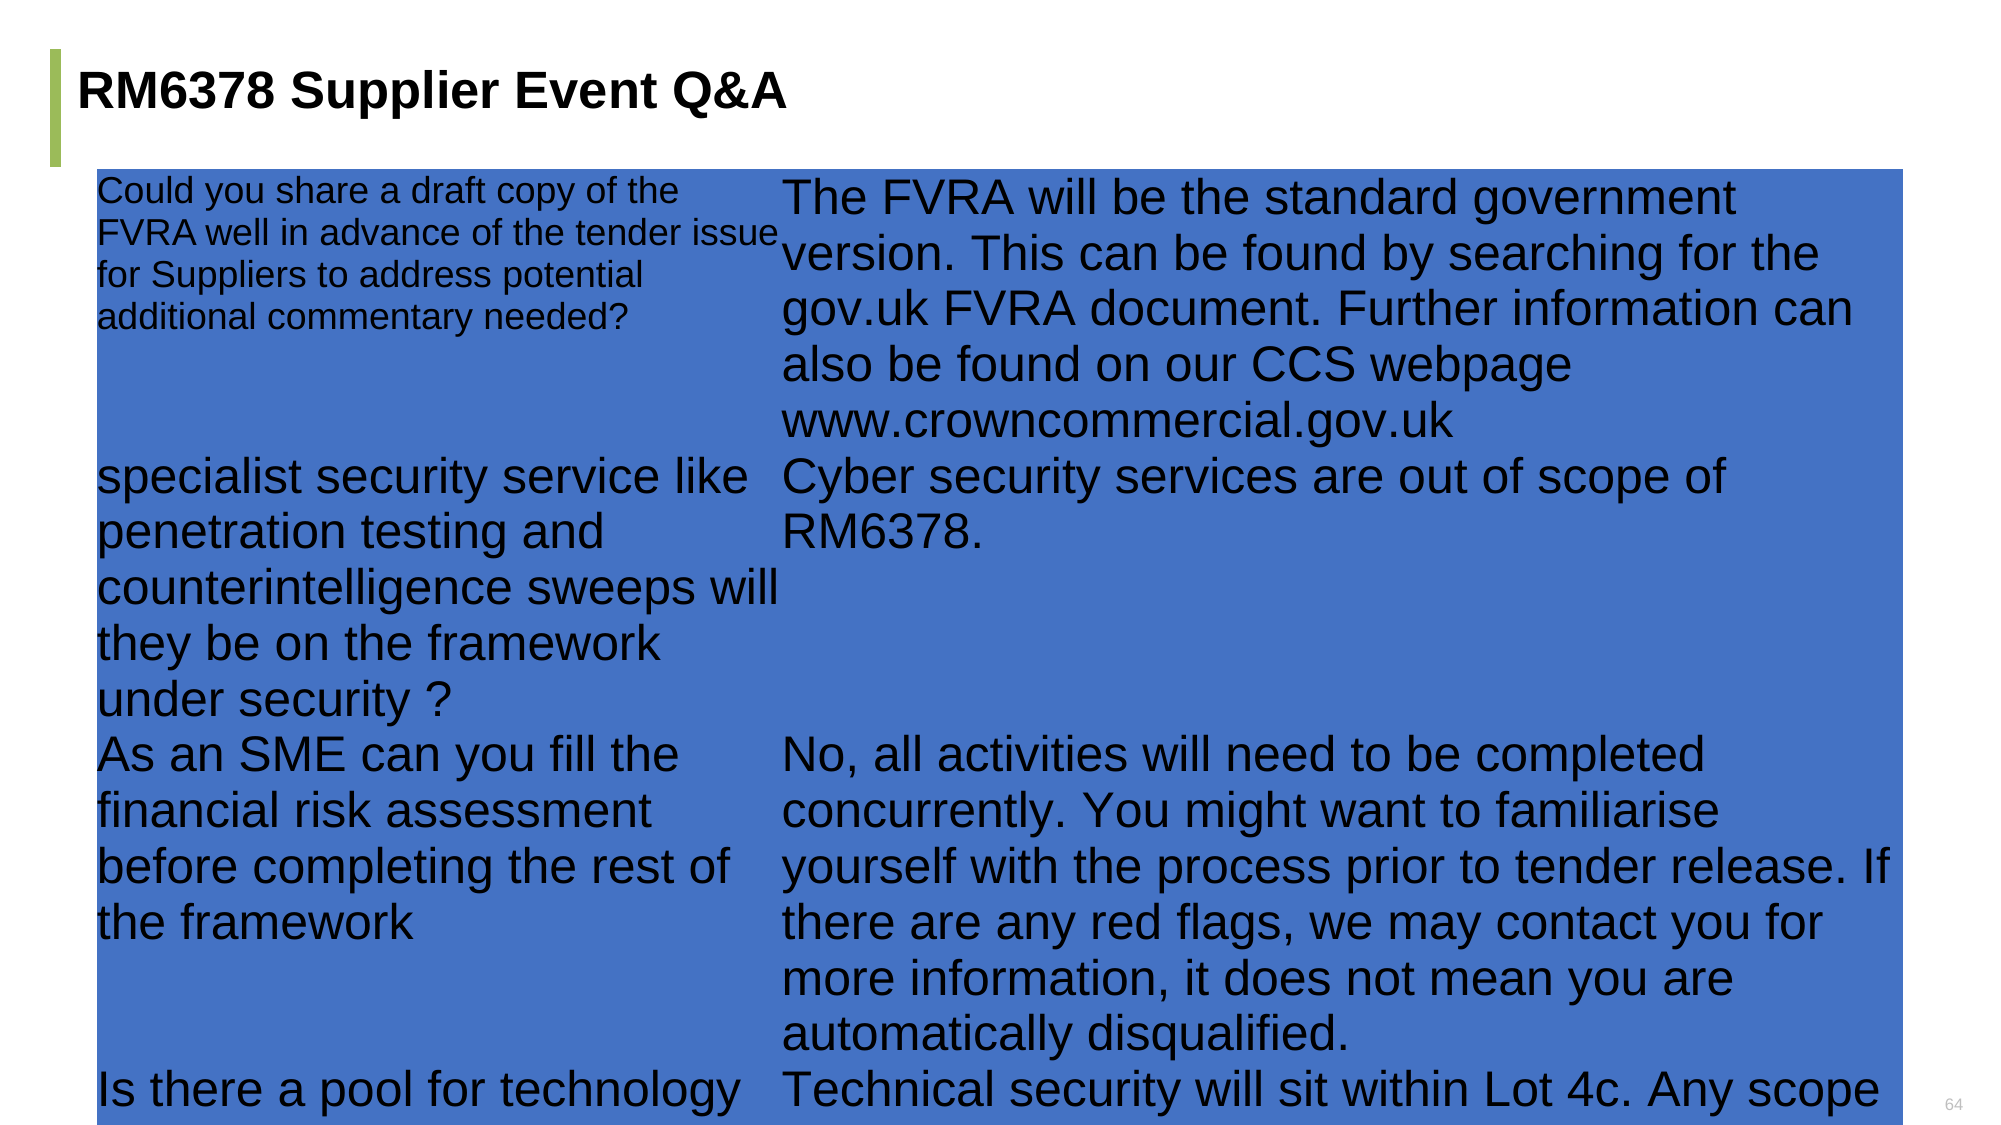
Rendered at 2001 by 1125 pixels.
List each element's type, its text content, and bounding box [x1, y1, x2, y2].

table_cell specialist security service like penetration testing and counterintelligence sweeps will they be on the framework under security ? [97, 448, 782, 727]
table_cell Cyber security services are out of scope of RM6378. [782, 448, 1903, 727]
table_header Could you share a draft copy of the FVRA well in advance of the tender issue for Suppliers to address potential additional commentary needed? [97, 169, 782, 448]
table_cell Technical security will sit within Lot 4c. Any scope wider than that may be better suited to one of our CCS technology frameworks. [782, 1061, 1903, 1125]
table_cell Is there a pool for technology based companies only [97, 1061, 782, 1125]
table_cell No, all activities will need to be completed concurrently. You might want to familiarise yourself with the process prior to tender release. If there are any red flags, we may contact you for more information, it does not mean you are automatically disqualified. [782, 727, 1903, 1061]
table_header The FVRA will be the standard government version. This can be found by searching for the gov.uk FVRA document. Further information can also be found on our CCS webpage www.crowncommercial.gov.uk [782, 169, 1903, 448]
table_cell As an SME can you fill the financial risk assessment before completing the rest of the framework [97, 727, 782, 1061]
list RM6378 Supplier Event Q&A [77, 48, 1950, 128]
